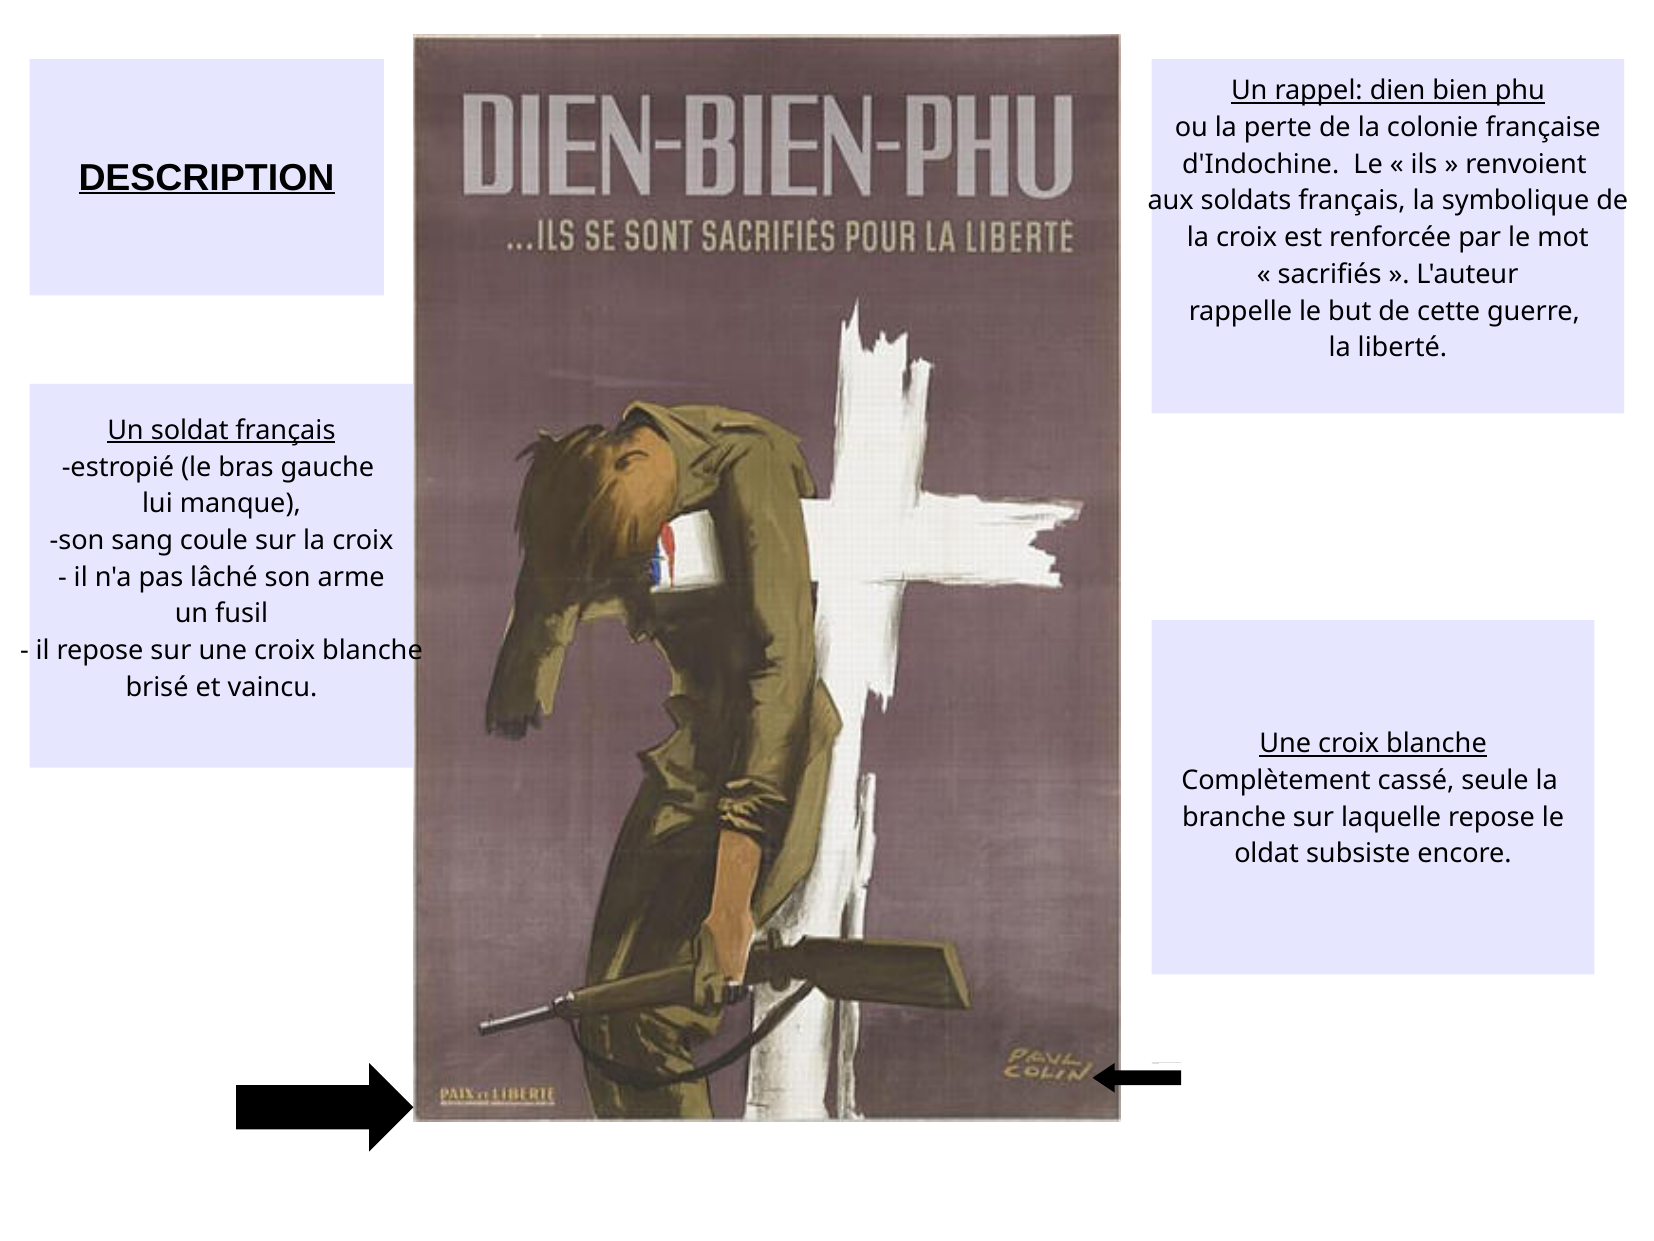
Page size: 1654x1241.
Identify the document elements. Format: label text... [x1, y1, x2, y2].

text_box DESCRIPTION [29, 59, 384, 296]
text_box Une croix blanche Complètement cassé, seule la branche sur laquelle repose le oldat subsiste encore. [1151, 620, 1595, 975]
picture [413, 34, 1121, 1123]
text_box [236, 1062, 414, 1152]
text_box [1092, 1062, 1182, 1093]
text_box Un soldat français -estropié (le bras gauche lui manque), -son sang coule sur la croix - il n'a pas lâché son arme un fusil - il repose sur une croix blanche brisé et vaincu. [29, 383, 414, 768]
text_box Un rappel: dien bien phu ou la perte de la colonie française d'Indochine. Le « ils » renvoient aux soldats français, la symbolique de la croix est renforcée par le mot « sacrifiés ». L'auteur rappelle le but de cette guerre, la liberté. [1151, 59, 1625, 414]
